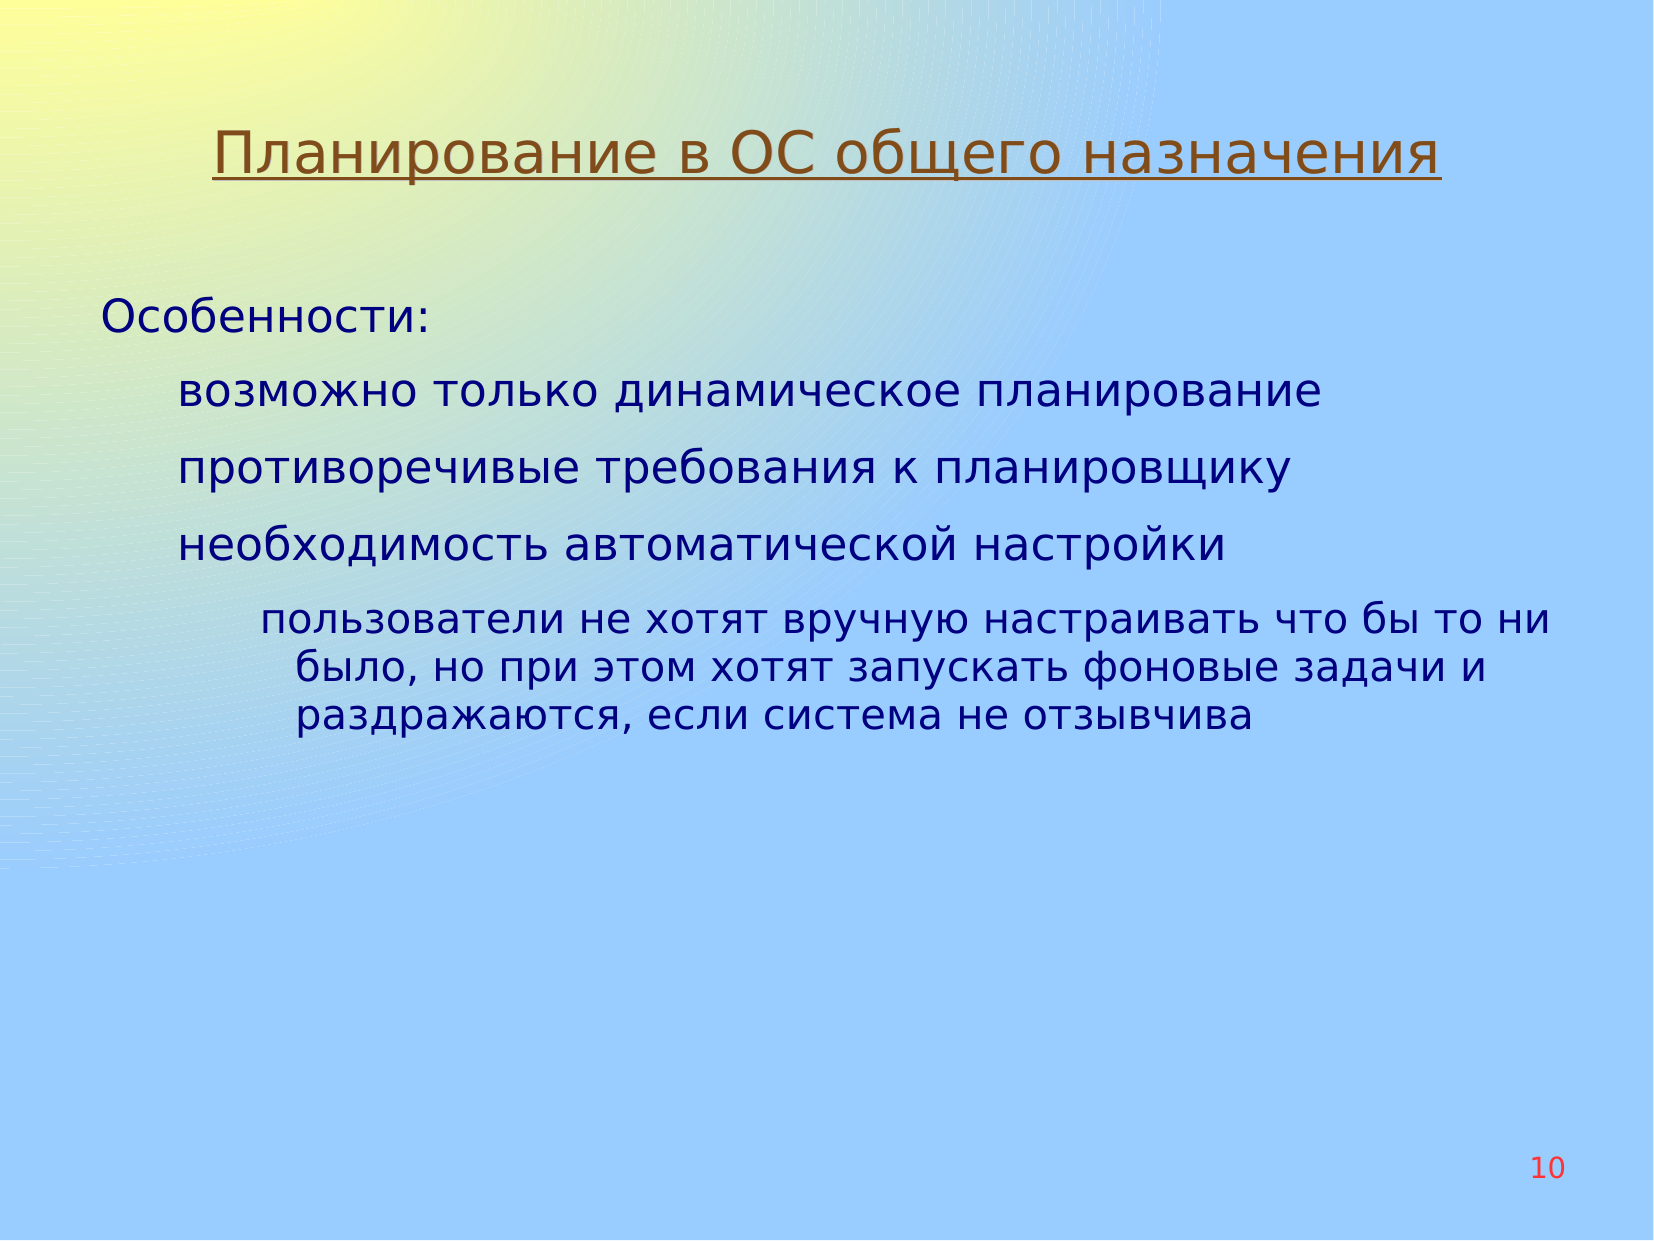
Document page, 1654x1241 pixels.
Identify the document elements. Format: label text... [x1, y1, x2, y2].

title Планирование в ОС общего назначения [82, 49, 1571, 257]
list Особенности: возможно только динамическое планирование противоречивые требования к планировщику необходимость автоматической настройки пользователи не хотят вручную настраивать что бы то ни было, но при этом хотят запускать фоновые задачи и раздражаются, если система не отзывчива [82, 290, 1571, 1094]
